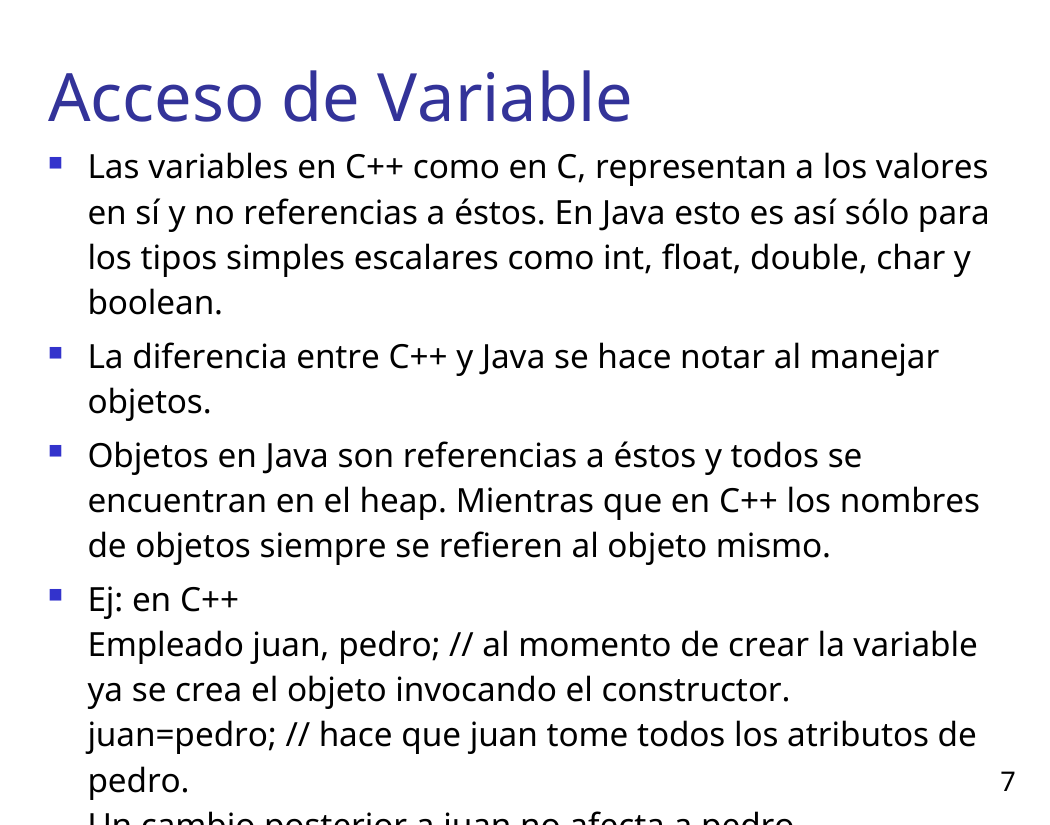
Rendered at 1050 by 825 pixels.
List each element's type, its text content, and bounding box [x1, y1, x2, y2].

list Las variables en C++ como en C, representan a los valores en sí y no referencias a éstos. En Java esto es así sólo para los tipos simples escalares como int, float, double, char y boolean. La diferencia entre C++ y Java se hace notar al manejar objetos. Objetos en Java son referencias a éstos y todos se encuentran en el heap. Mientras que en C++ los nombres de objetos siempre se refieren al objeto mismo. Ej: en C++ Empleado juan, pedro; // al momento de crear la variable ya se crea el objeto invocando el constructor. juan=pedro; // hace que juan tome todos los atributos de pedro. Un cambio posterior a juan no afecta a pedro. Ésta es una gran diferencia con semántica en Java. [37, 138, 1023, 697]
title Acceso de Variable [37, 26, 1026, 147]
